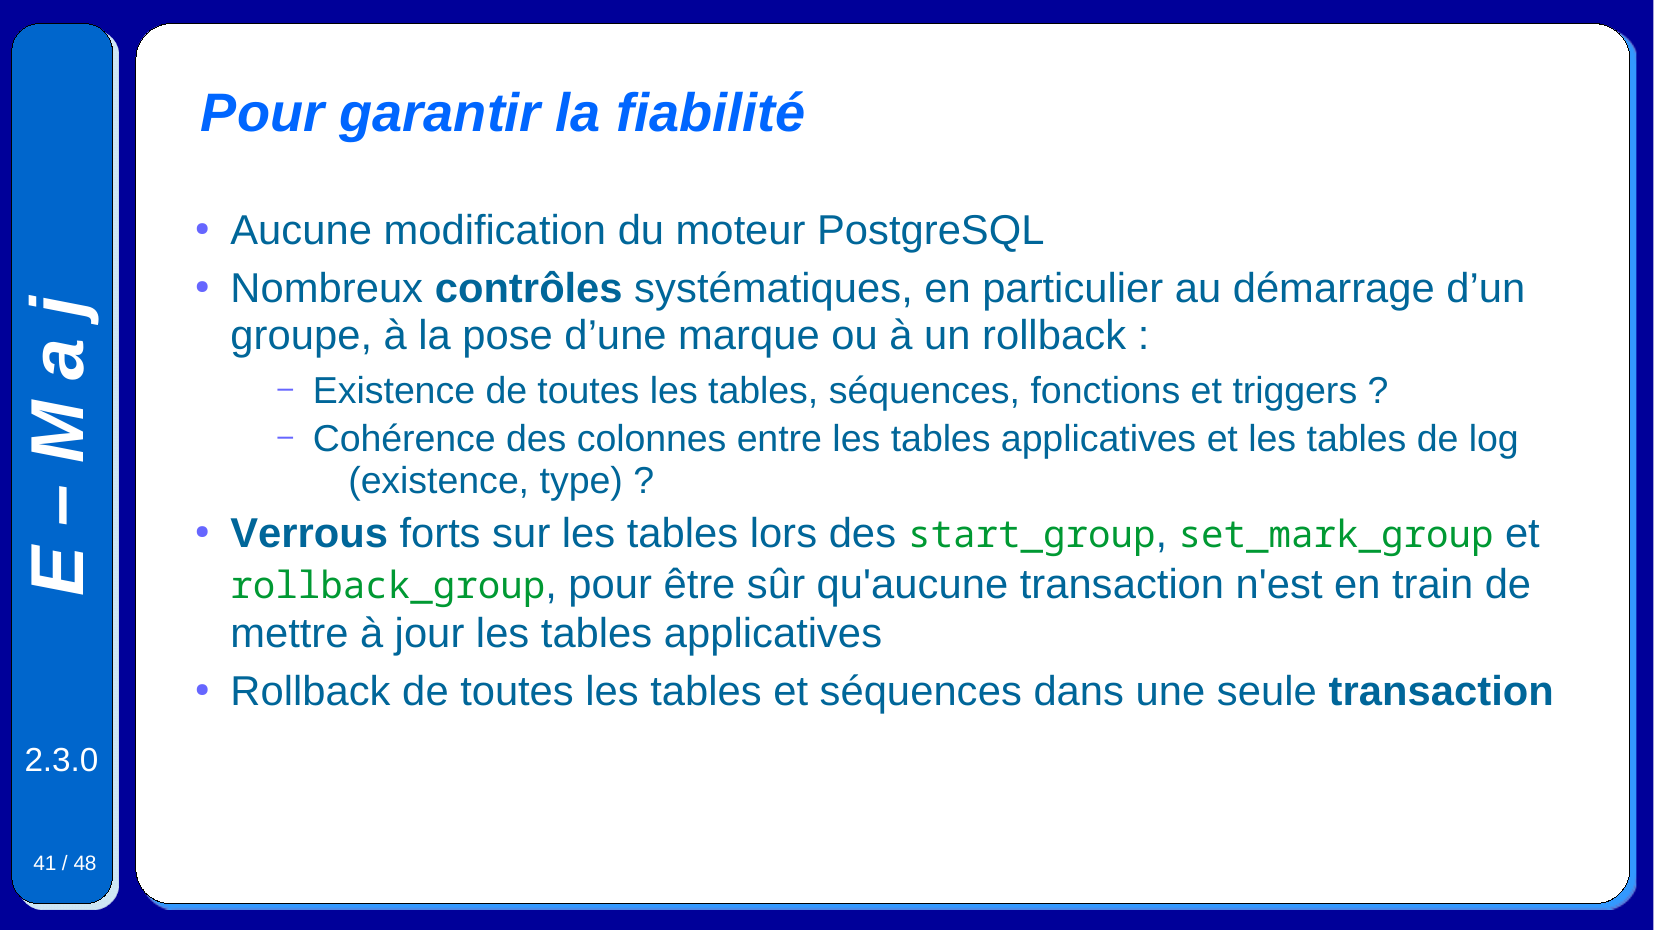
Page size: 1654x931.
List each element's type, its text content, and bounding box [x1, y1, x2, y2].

list Aucune modification du moteur PostgreSQL Nombreux contrôles systématiques, en particulier au démarrage d’un groupe, à la pose d’une marque ou à un rollback : Existence de toutes les tables, séquences, fonctions et triggers ? Cohérence des colonnes entre les tables applicatives et les tables de log (existence, type) ? Verrous forts sur les tables lors des start_group, set_mark_group et rollback_group, pour être sûr qu'aucune transaction n'est en train de mettre à jour les tables applicatives Rollback de toutes les tables et séquences dans une seule transaction [177, 206, 1587, 827]
title Pour garantir la fiabilité [200, 34, 1575, 191]
